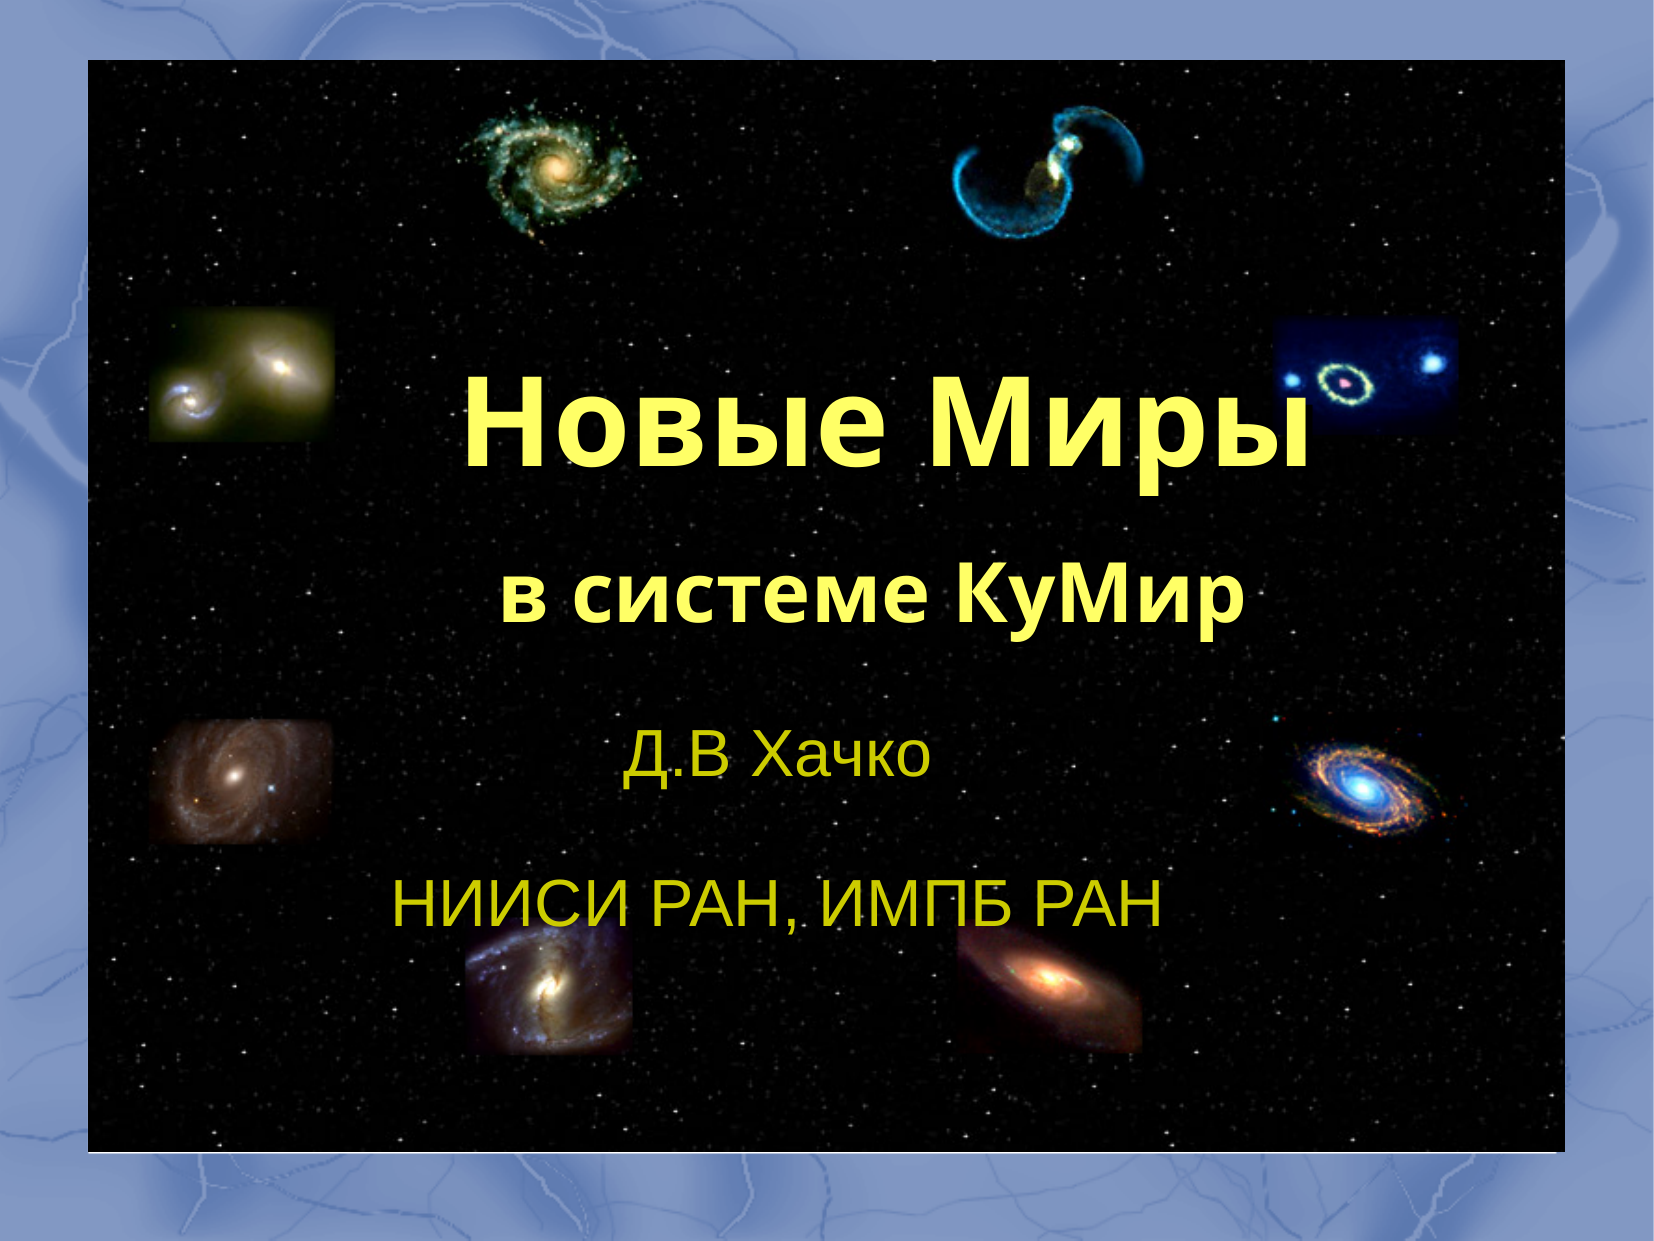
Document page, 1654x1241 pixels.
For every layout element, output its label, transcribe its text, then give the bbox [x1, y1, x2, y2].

picture [0, 0, 1654, 1241]
text_box Д.В Хачко НИИСИ РАН, ИМПБ РАН [375, 708, 1182, 948]
text_box Новые Миры в системе КуМир [442, 324, 1359, 617]
